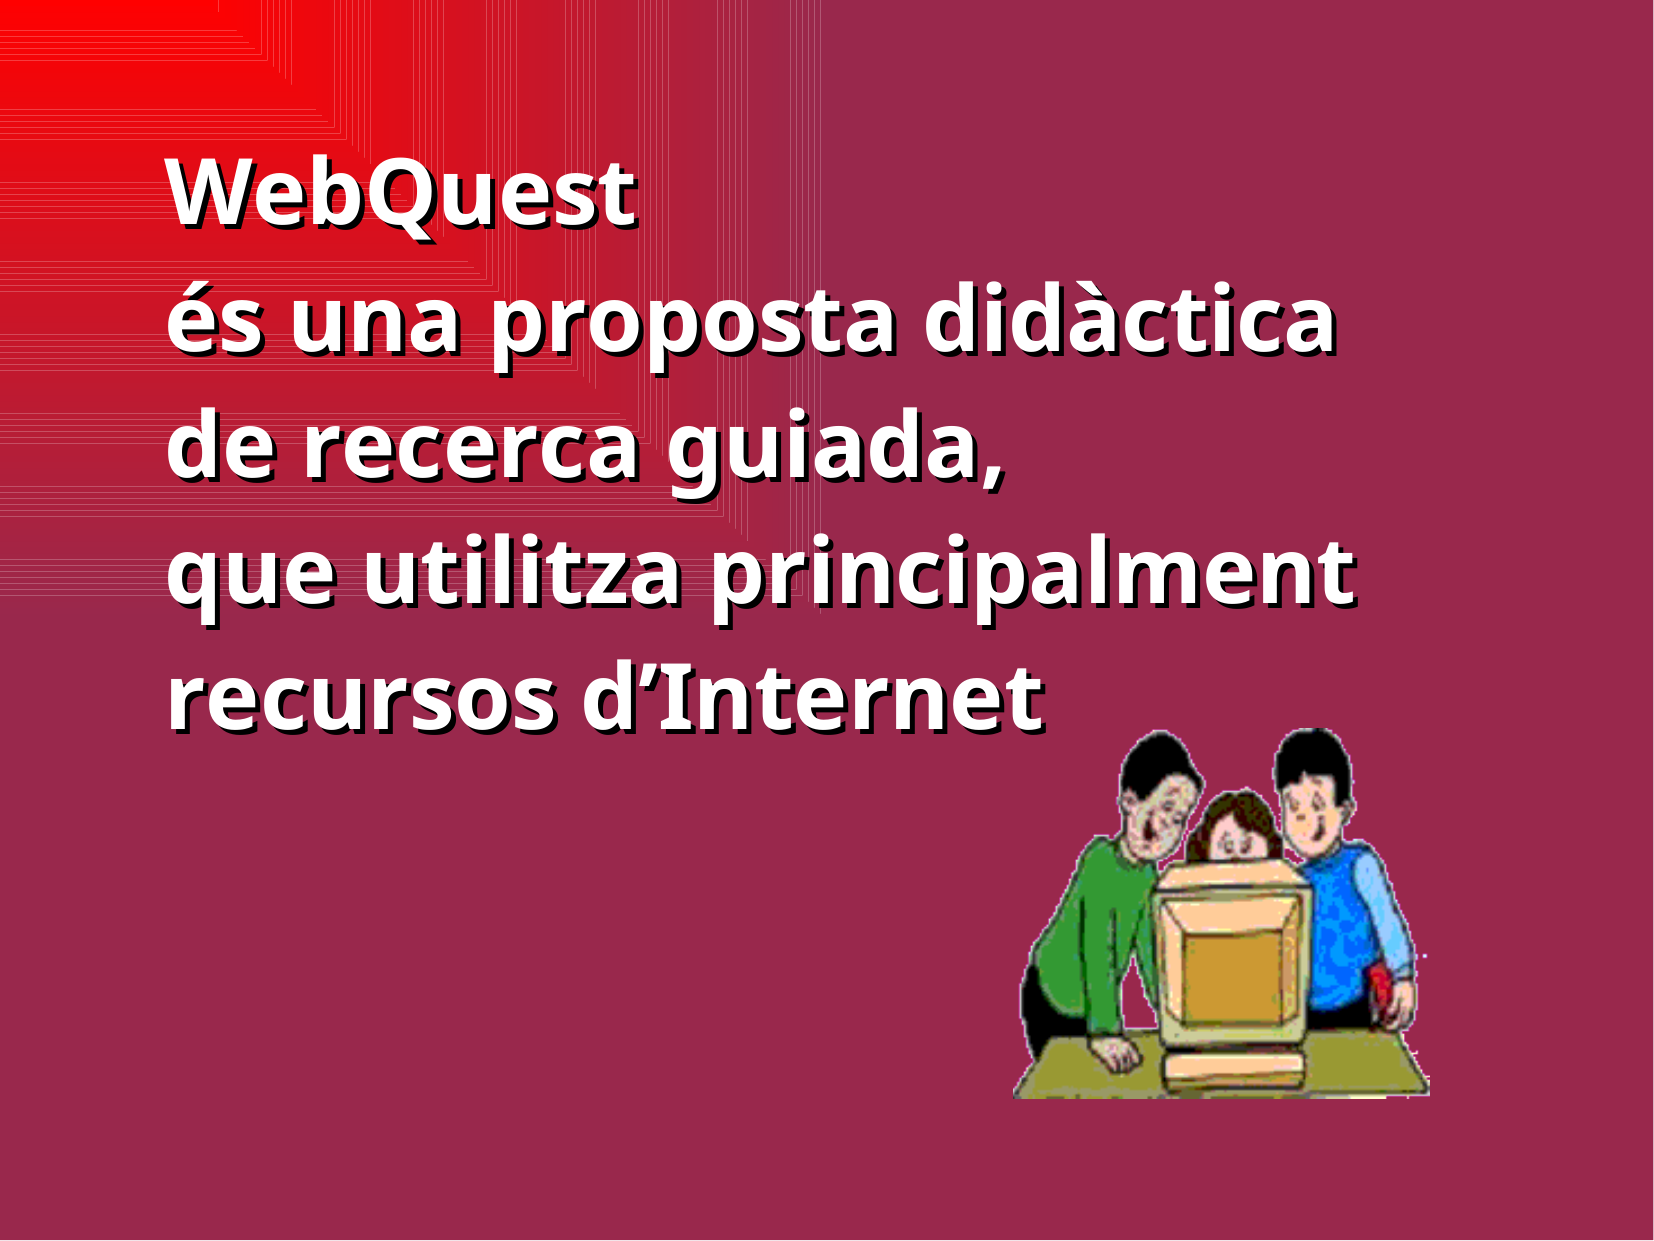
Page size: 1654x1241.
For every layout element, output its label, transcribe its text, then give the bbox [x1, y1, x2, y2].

text_box WebQuest és una proposta didàctica de recerca guiada, que utilitza principalment recursos d’Internet [149, 118, 1595, 695]
picture [1013, 728, 1430, 1099]
